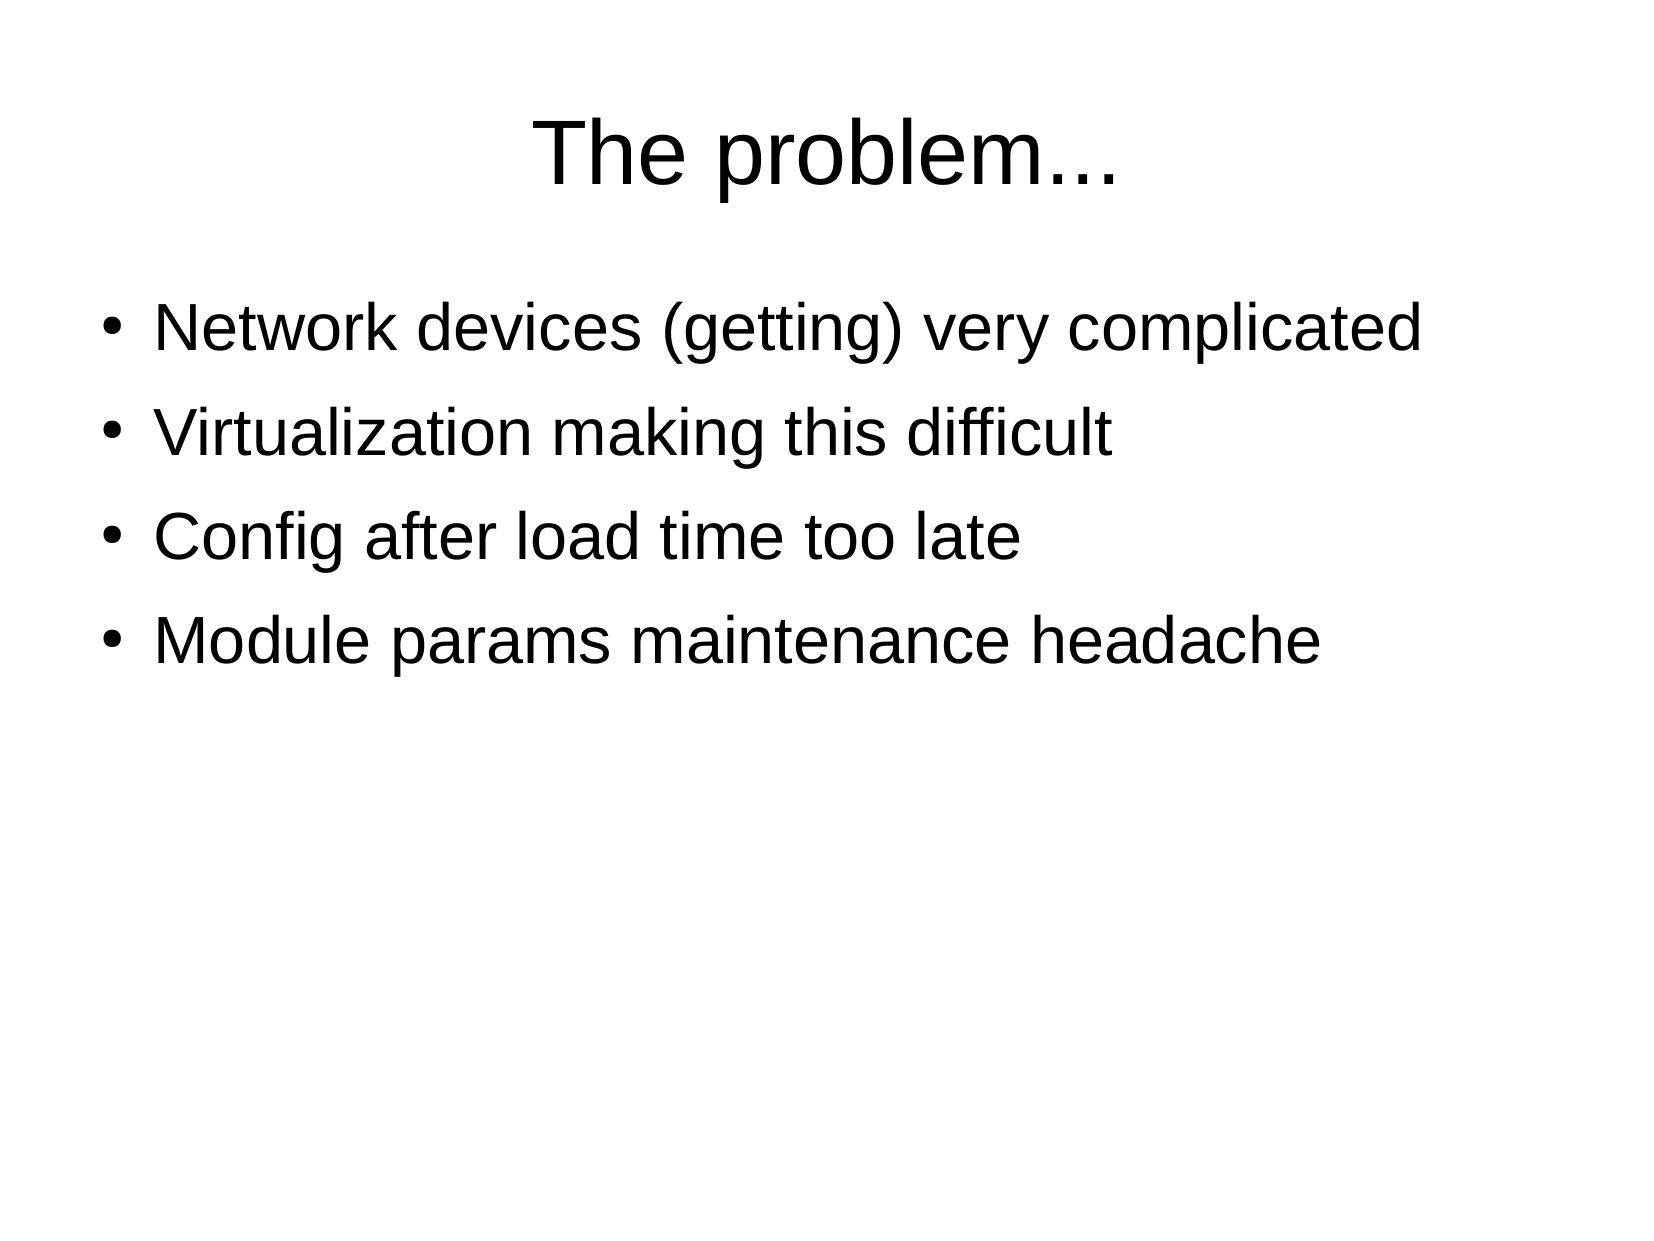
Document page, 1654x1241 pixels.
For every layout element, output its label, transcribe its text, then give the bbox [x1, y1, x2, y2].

title The problem... [82, 49, 1571, 257]
list Network devices (getting) very complicated Virtualization making this difficult Config after load time too late Module params maintenance headache [82, 290, 1571, 1109]
